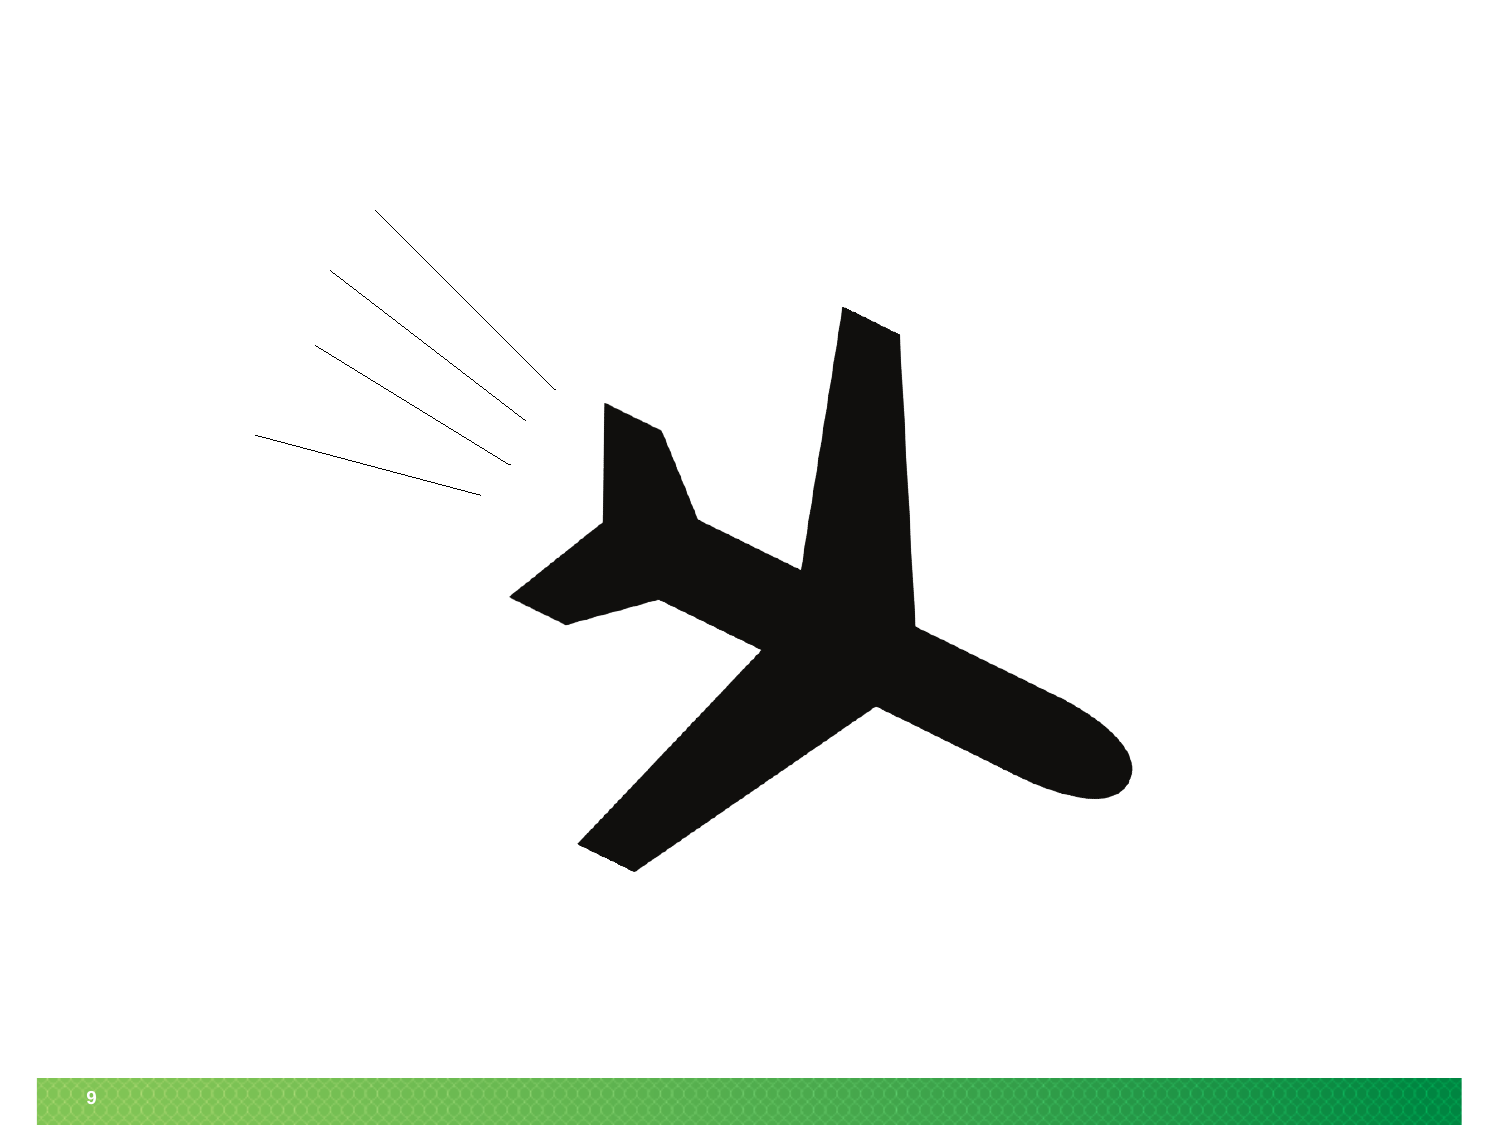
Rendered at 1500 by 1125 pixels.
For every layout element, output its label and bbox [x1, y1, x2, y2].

picture [36, 1078, 1462, 1125]
picture [423, 230, 1261, 1051]
